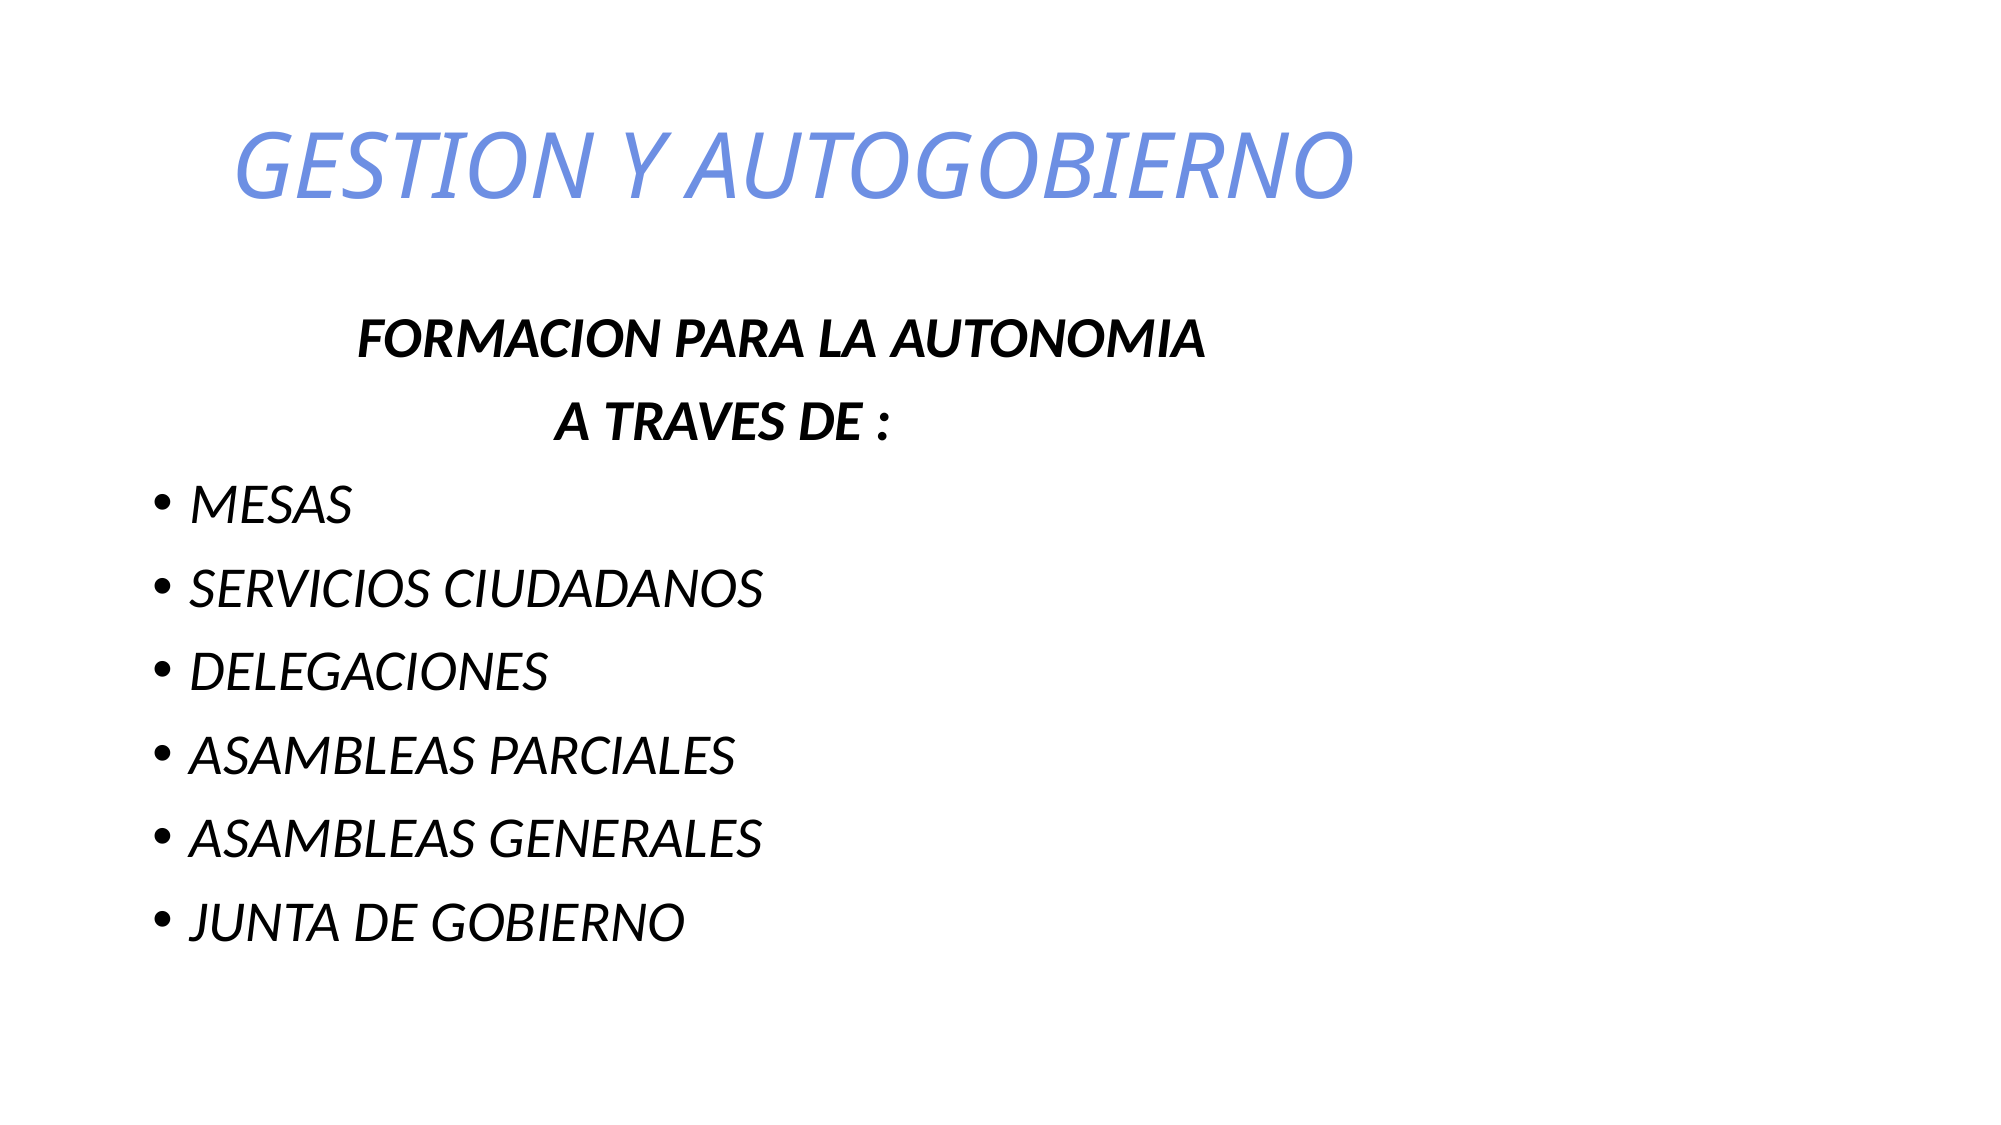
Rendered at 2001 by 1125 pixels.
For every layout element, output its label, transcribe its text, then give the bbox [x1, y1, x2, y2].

title GESTION Y AUTOGOBIERNO [137, 59, 1863, 278]
list FORMACION PARA LA AUTONOMIA A TRAVES DE : MESAS SERVICIOS CIUDADANOS DELEGACIONES ASAMBLEAS PARCIALES ASAMBLEAS GENERALES JUNTA DE GOBIERNO [137, 299, 1863, 1014]
